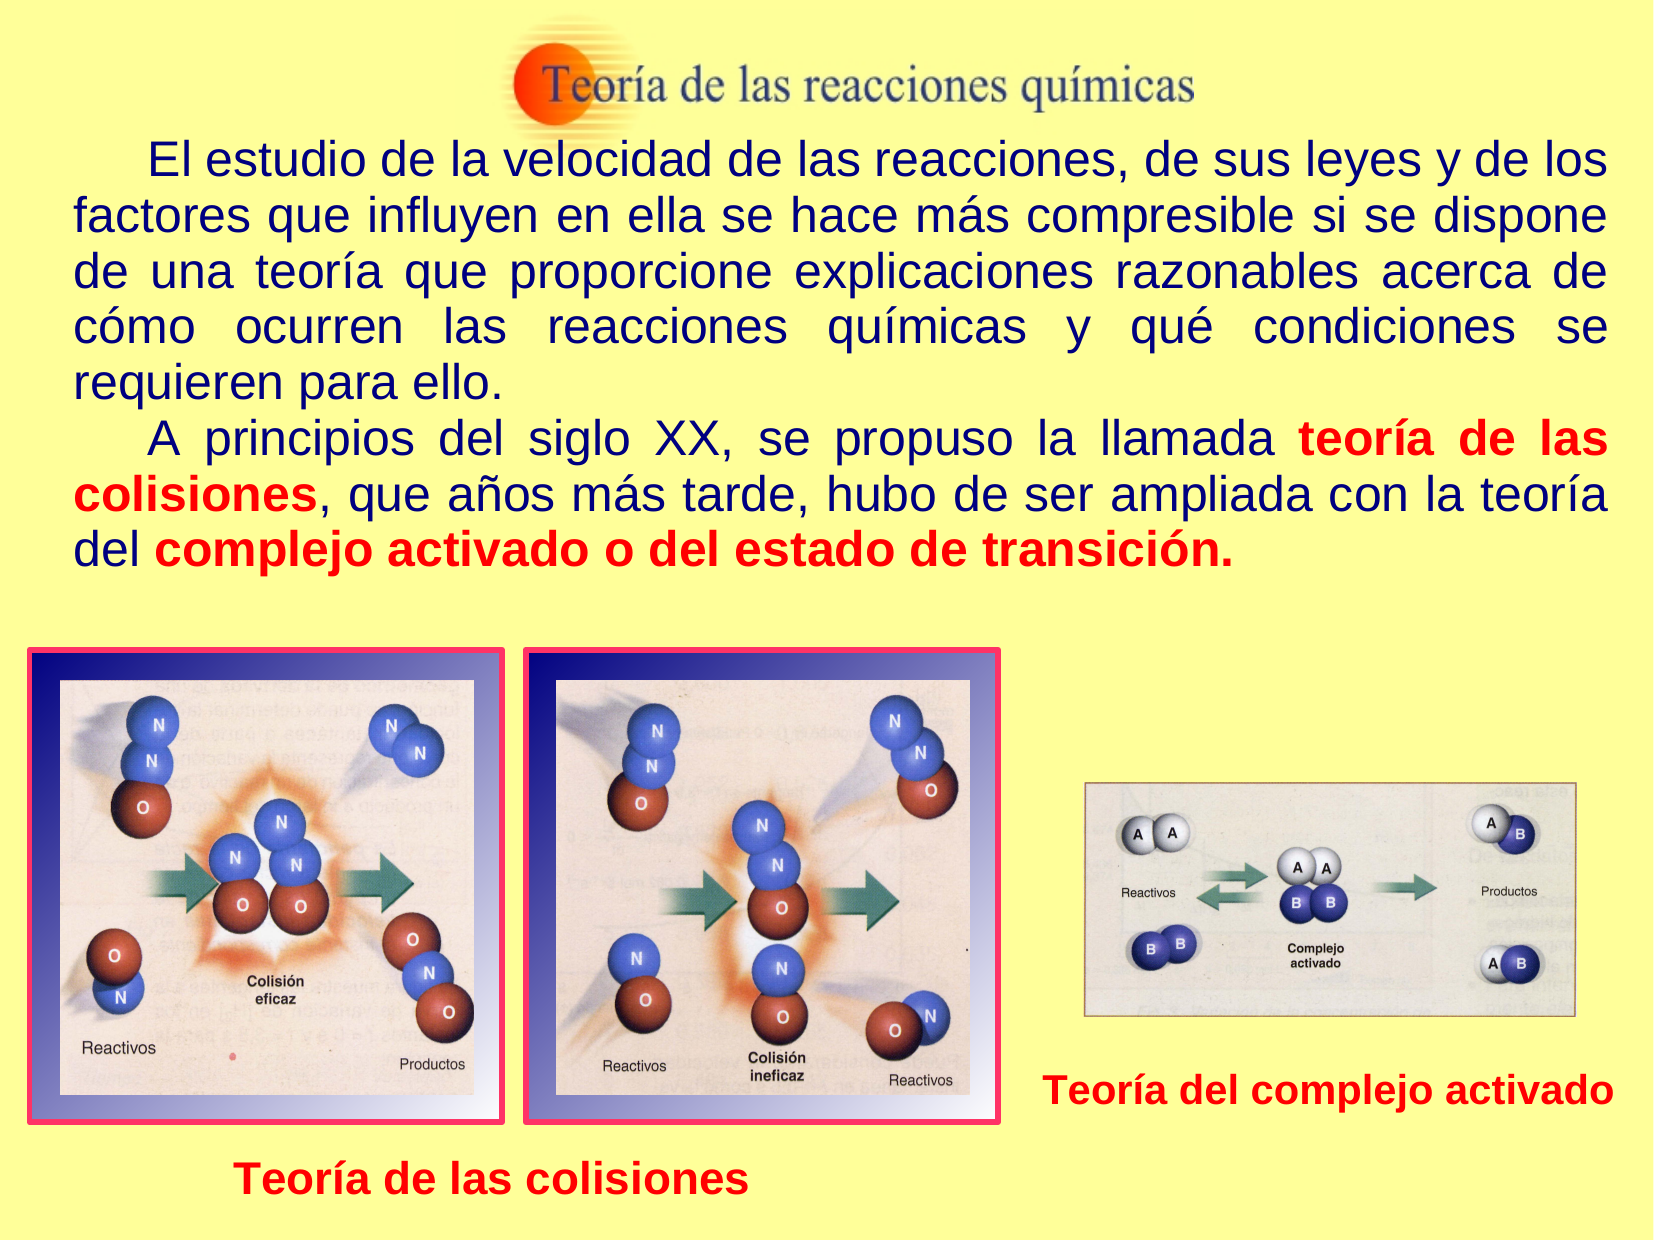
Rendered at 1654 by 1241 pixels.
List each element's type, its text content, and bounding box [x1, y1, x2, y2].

text_box El estudio de la velocidad de las reacciones, de sus leyes y de los factores que influyen en ella se hace más compresible si se dispone de una teoría que proporcione explicaciones razonables acerca de cómo ocurren las reacciones químicas y qué condiciones se requieren para ello. A principios del siglo XX, se propuso la llamada teoría de las colisiones, que años más tarde, hubo de ser ampliada con la teoría del complejo activado o del estado de transición. [59, 124, 1625, 590]
picture [455, 9, 1194, 124]
picture [1083, 782, 1577, 1017]
text_box Teoría del complejo activado [1027, 1059, 1654, 1123]
text_box Teoría de las colisiones [218, 1145, 839, 1213]
picture [556, 680, 970, 1095]
text_box [29, 649, 502, 1123]
picture [60, 680, 474, 1095]
text_box [525, 649, 999, 1123]
